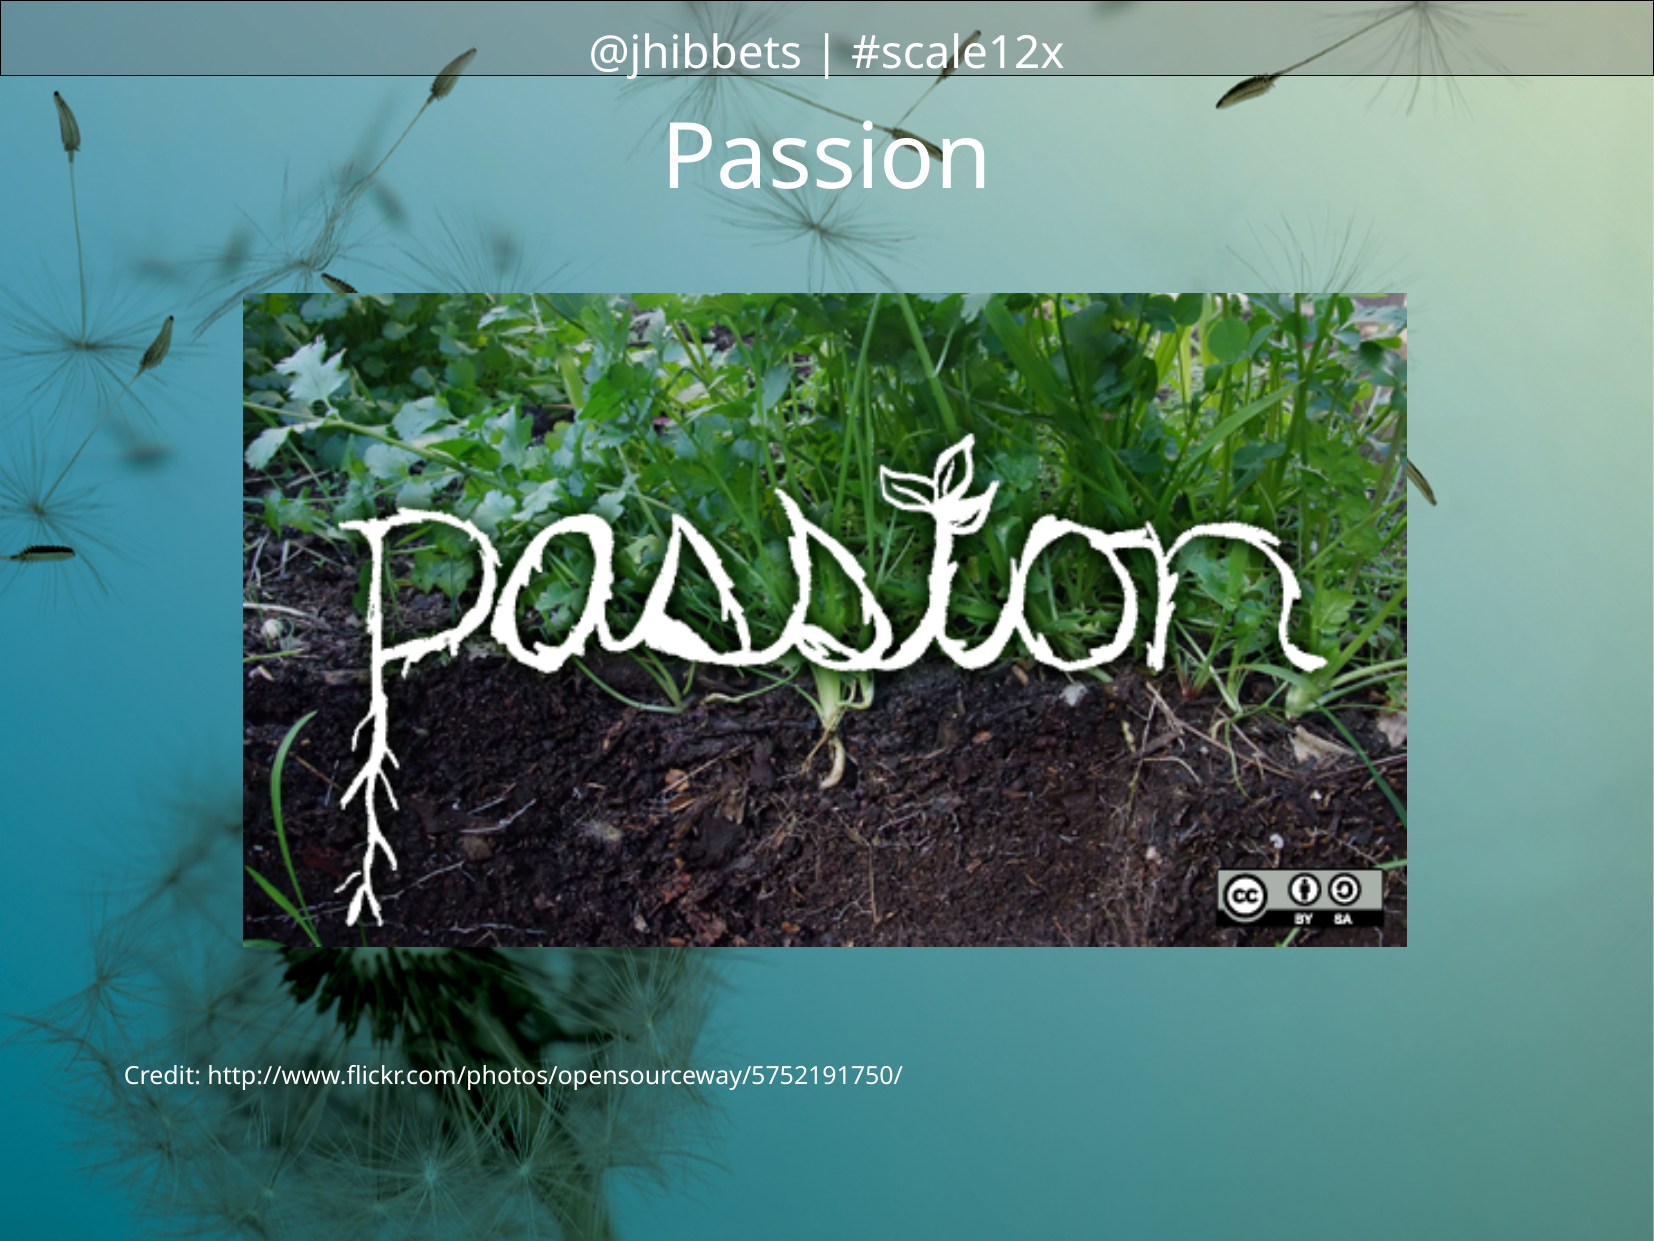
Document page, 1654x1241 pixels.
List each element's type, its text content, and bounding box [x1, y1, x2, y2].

picture [0, 76, 1654, 1241]
text_box Credit: http://www.flickr.com/photos/opensourceway/5752191750/ [109, 1050, 917, 1094]
title Passion [82, 49, 1571, 257]
